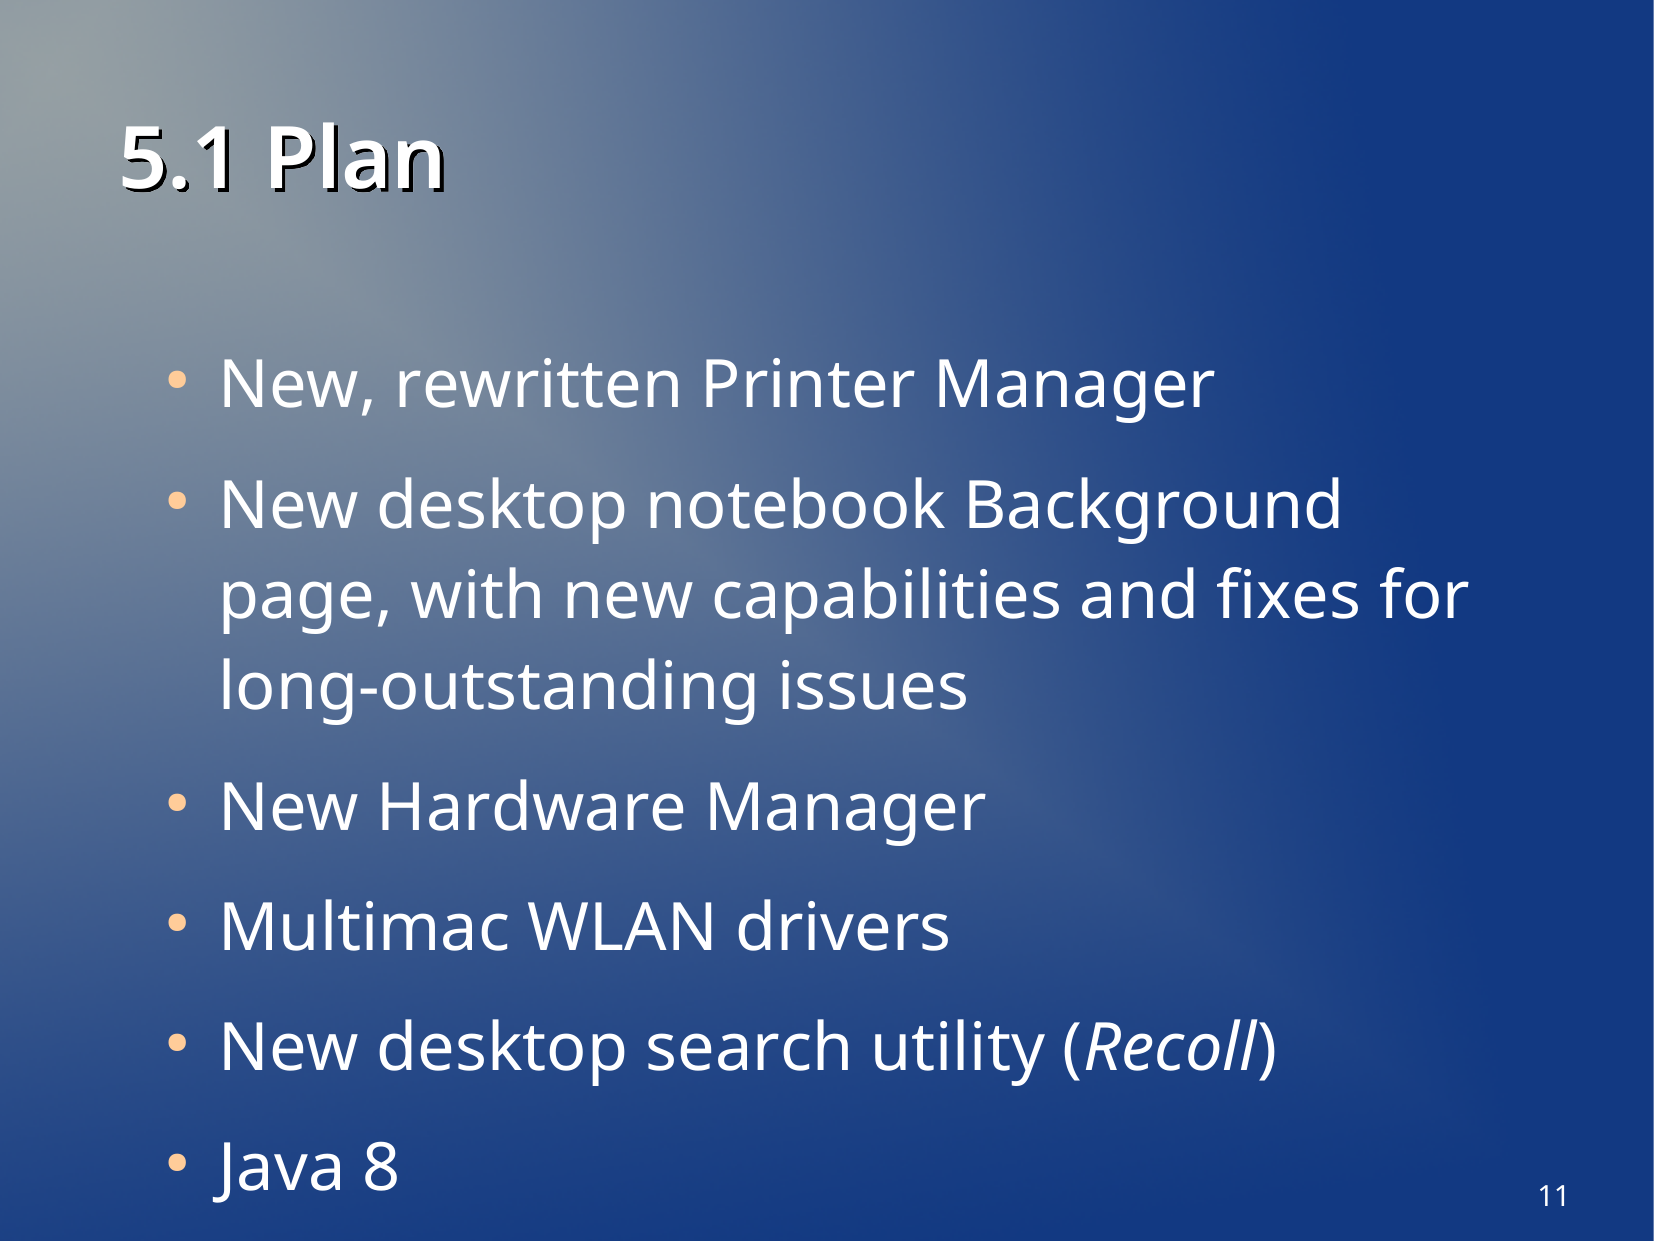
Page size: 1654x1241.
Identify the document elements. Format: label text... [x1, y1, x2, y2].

title 5.1 Plan [118, 96, 1536, 304]
list New, rewritten Printer Manager New desktop notebook Background page, with new capabilities and fixes for long-outstanding issues New Hardware Manager Multimac WLAN drivers New desktop search utility (Recoll) Java 8 [147, 336, 1506, 1181]
picture [0, 0, 1654, 1241]
